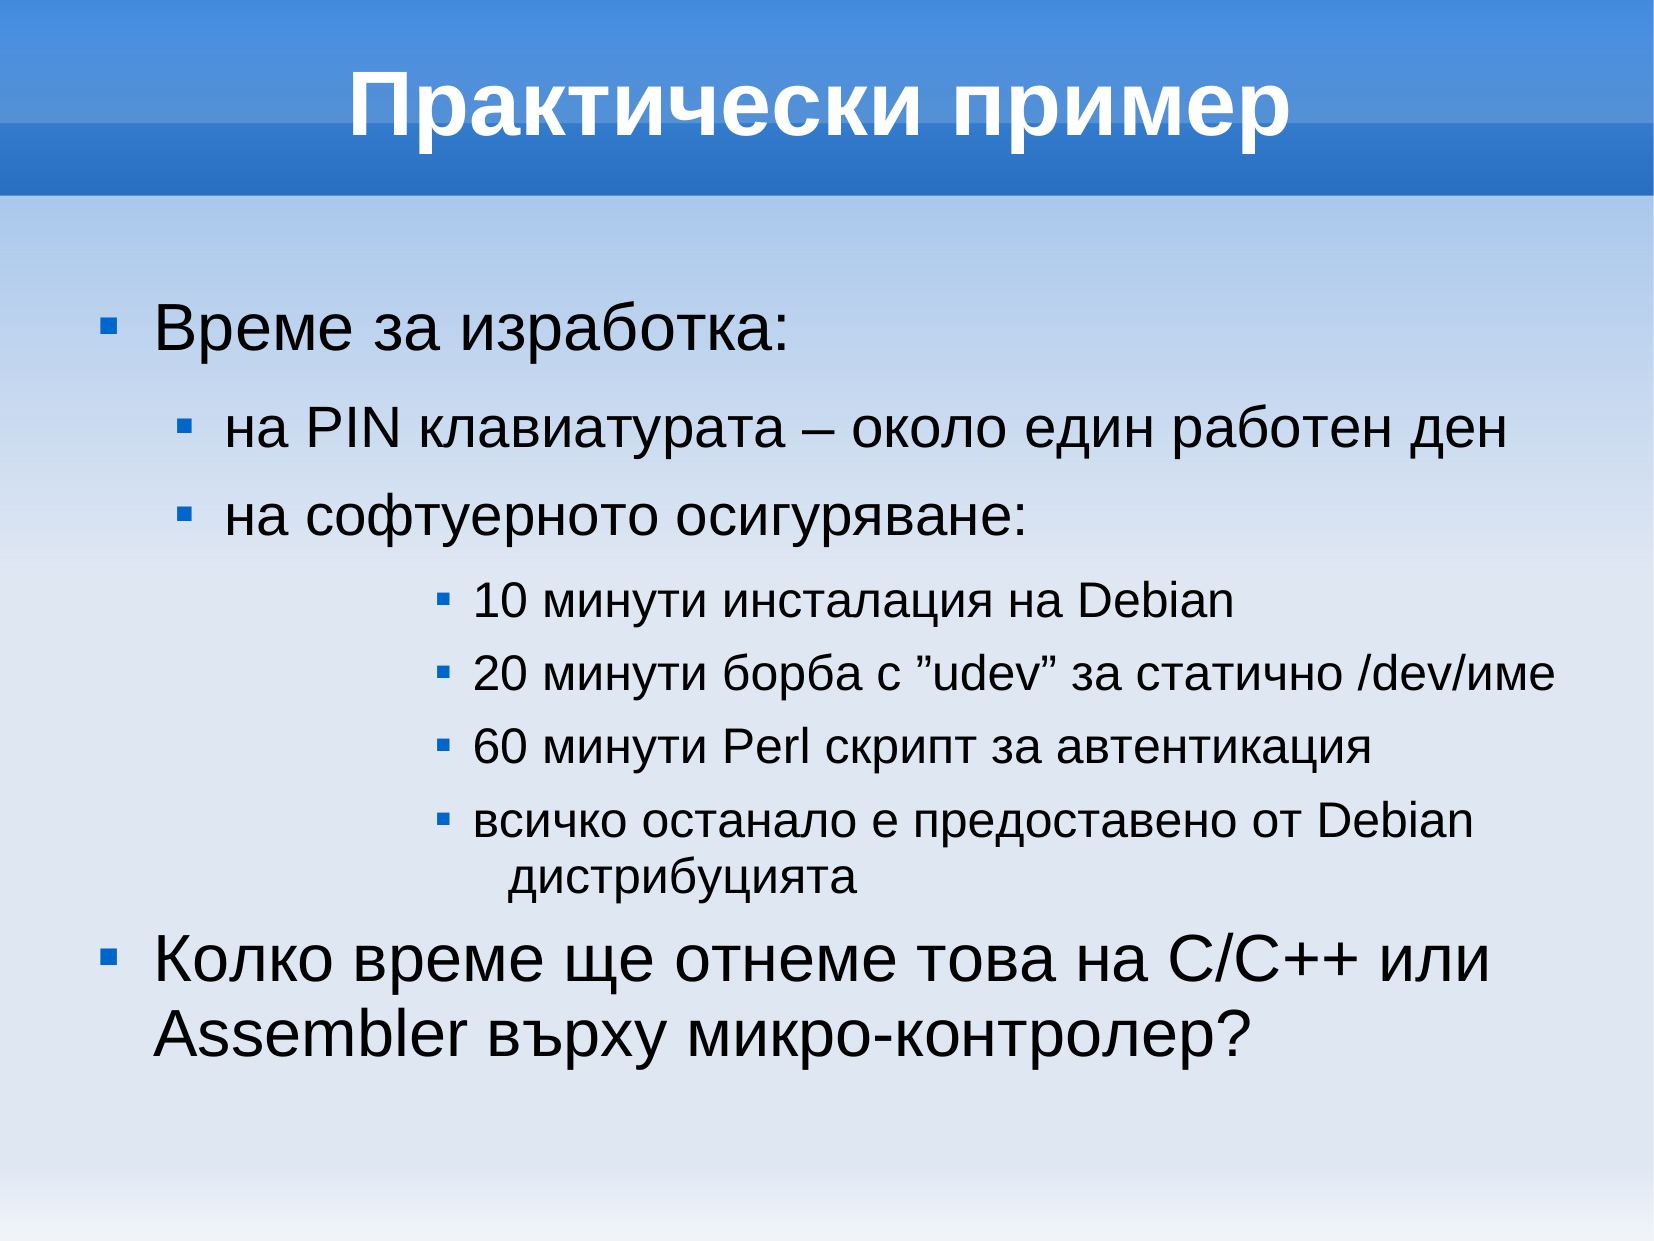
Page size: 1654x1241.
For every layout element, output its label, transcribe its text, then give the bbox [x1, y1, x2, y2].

title Практически пример [76, 7, 1565, 200]
list Време за изработка: на PIN клавиатурата – около един работен ден на софтуерното осигуряване: 10 минути инсталация на Debian 20 минути борба с ”udev” за статично /dev/име 60 минути Perl скрипт за автентикация всичко останало е предоставено от Debian дистрибуцията Колко време ще отнеме това на C/C++ или Assembler върху микро-контролер? [82, 290, 1571, 1094]
picture [0, 0, 1654, 1241]
